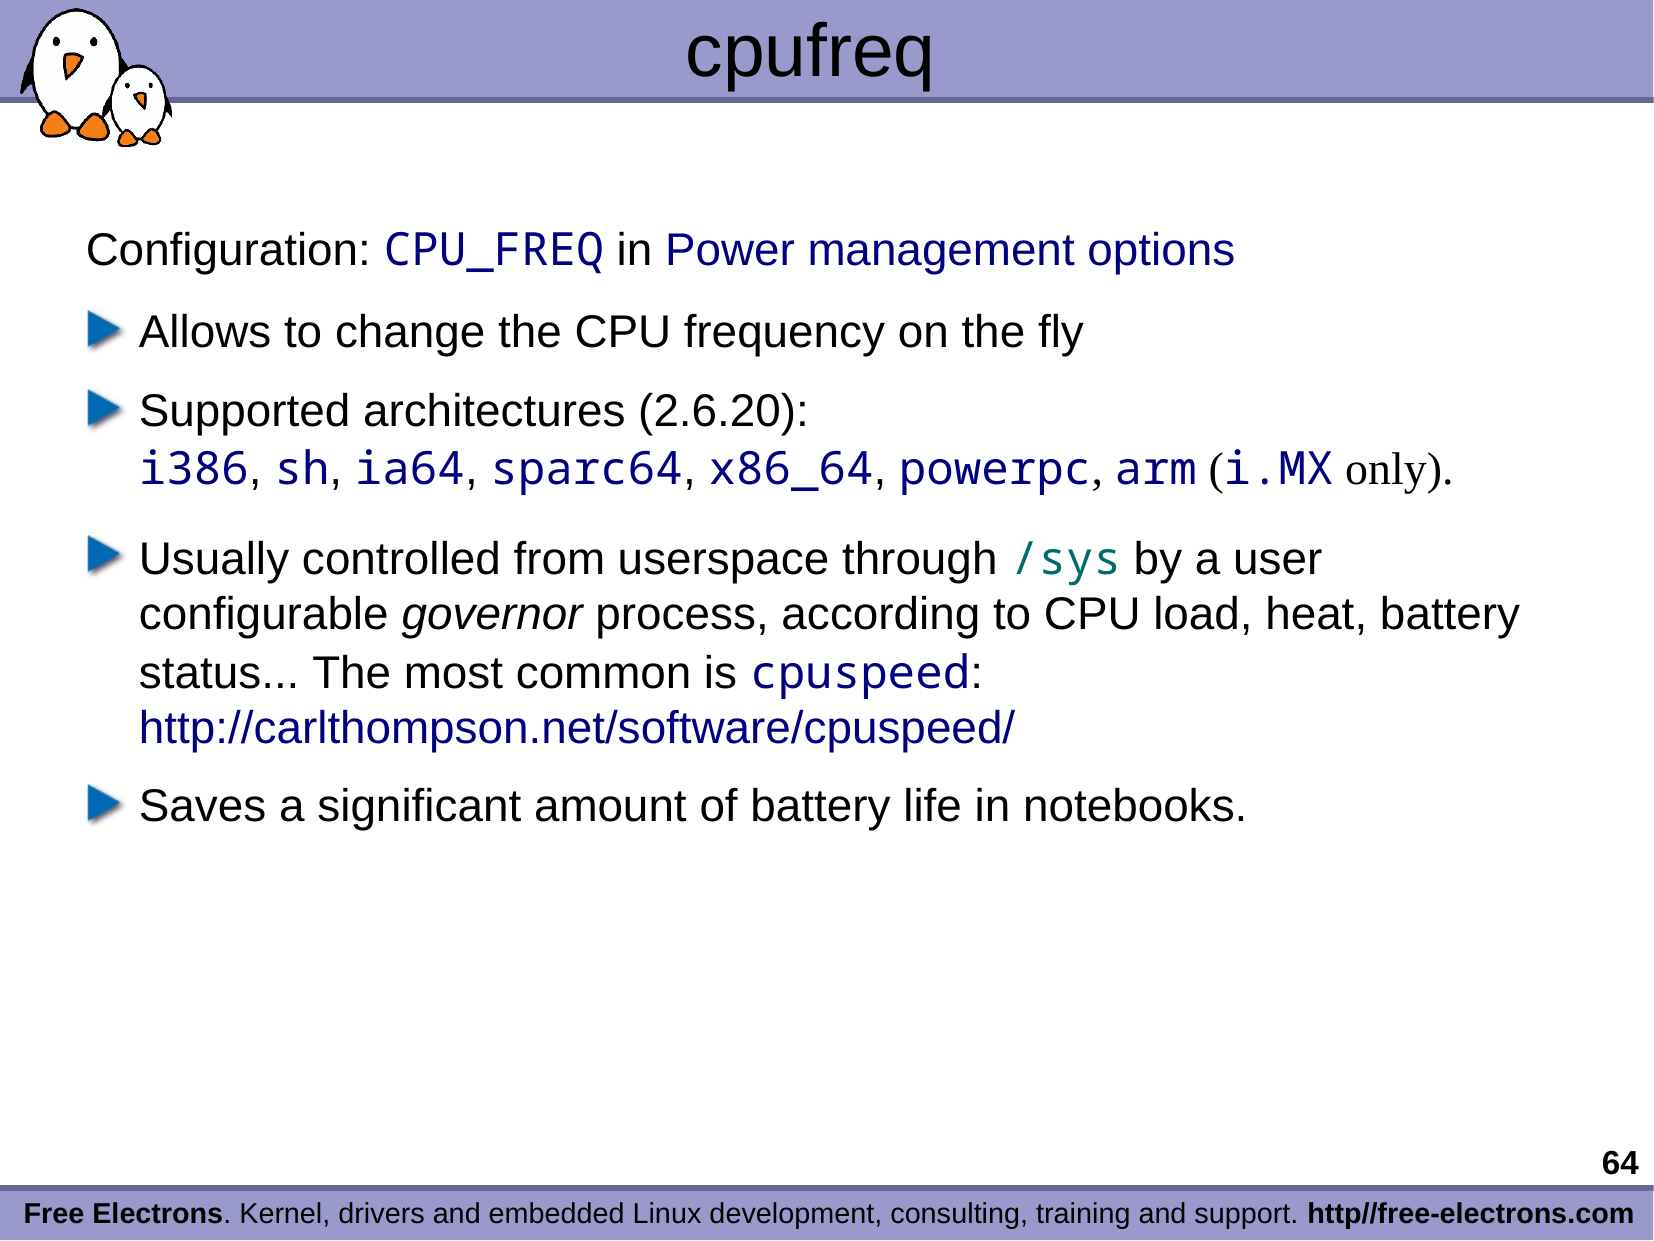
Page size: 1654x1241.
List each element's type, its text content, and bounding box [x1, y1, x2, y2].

picture [20, 8, 172, 147]
list Configuration: CPU_FREQ in Power management options Allows to change the CPU frequency on the fly Supported architectures (2.6.20): i386, sh, ia64, sparc64, x86_64, powerpc, arm (i.MX only). Usually controlled from userspace through /sys by a user configurable governor process, according to CPU load, heat, battery status... The most common is cpuspeed: http://carlthompson.net/software/cpuspeed/ Saves a significant amount of battery life in notebooks. [68, 216, 1547, 1066]
title cpufreq [65, 0, 1556, 100]
